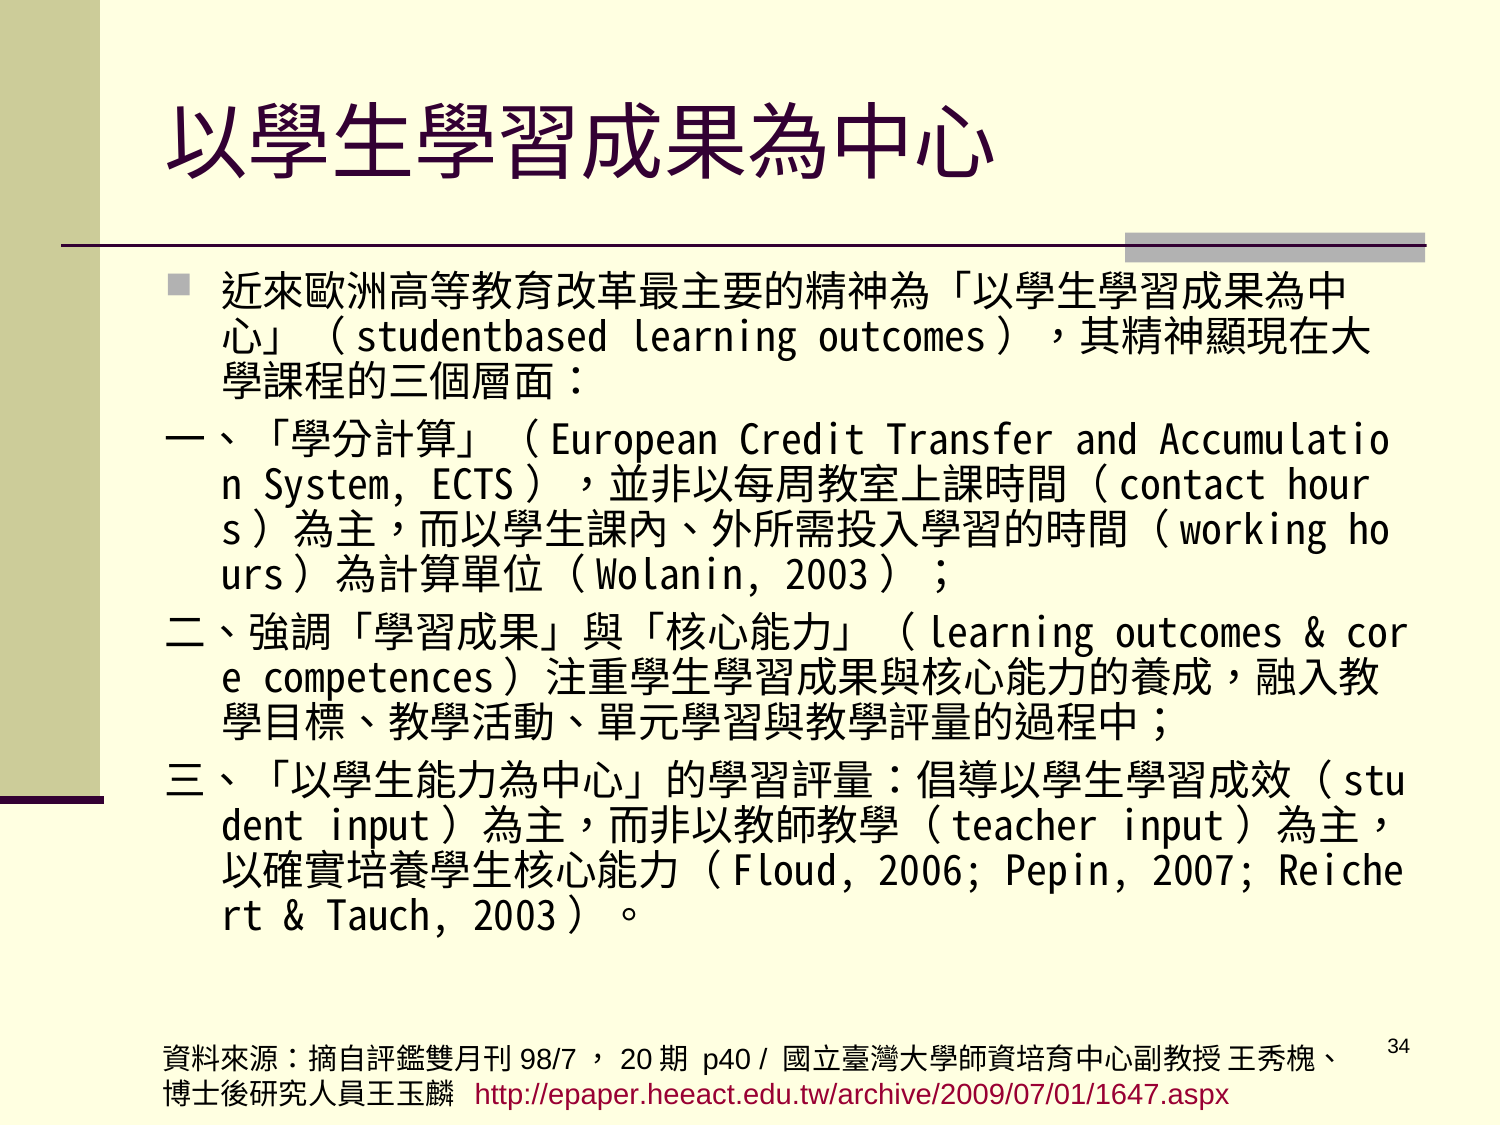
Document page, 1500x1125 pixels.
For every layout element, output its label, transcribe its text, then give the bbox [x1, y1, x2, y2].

list 近來歐洲高等教育改革最主要的精神為「以學生學習成果為中心」（studentbased learning outcomes），其精神顯現在大學課程的三個層面： 一、「學分計算」（European Credit Transfer and Accumulation System, ECTS），並非以每周教室上課時間（contact hours）為主，而以學生課內、外所需投入學習的時間（working hours）為計算單位（Wolanin, 2003）； 二、強調「學習成果」與「核心能力」（learning outcomes & core competences）注重學生學習成果與核心能力的養成，融入教學目標、教學活動、單元學習與教學評量的過程中； 三、「以學生能力為中心」的學習評量：倡導以學生學習成效（student input）為主，而非以教師教學（teacher input）為主，以確實培養學生核心能力（Floud, 2006; Pepin, 2007; Reichert & Tauch, 2003）。 [150, 262, 1426, 1006]
title 以學生學習成果為中心 [150, 45, 1426, 234]
text_box 資料來源：摘自評鑑雙月刊98/7，20期 p40 / 國立臺灣大學師資培育中心副教授 王秀槐、博士後研究人員王玉麟 http://epaper.heeact.edu.tw/archive/2009/07/01/1647.aspx [147, 1032, 1388, 1119]
